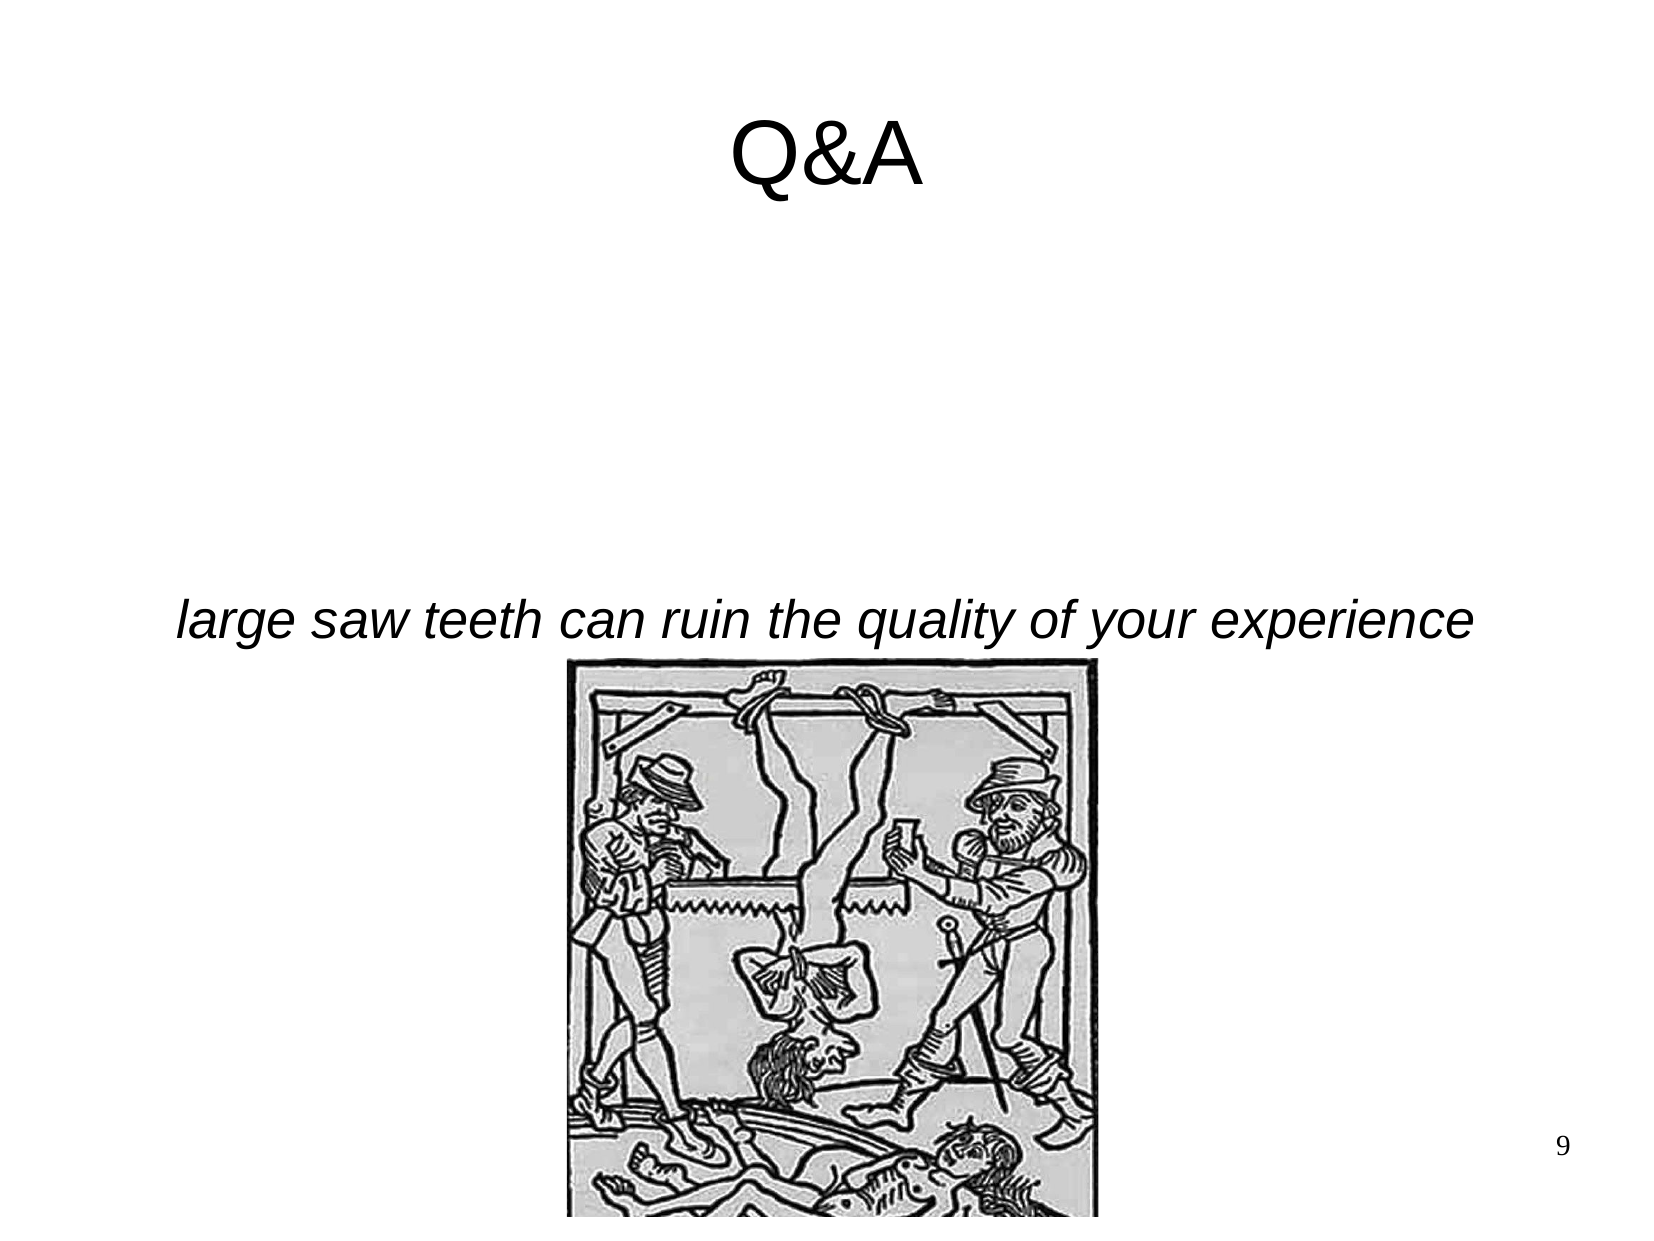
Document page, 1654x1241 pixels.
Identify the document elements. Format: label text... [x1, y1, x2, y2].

picture [566, 658, 1099, 1217]
subtitle large saw teeth can ruin the quality of your experience [82, 496, 1571, 745]
title Q&A [82, 49, 1571, 257]
